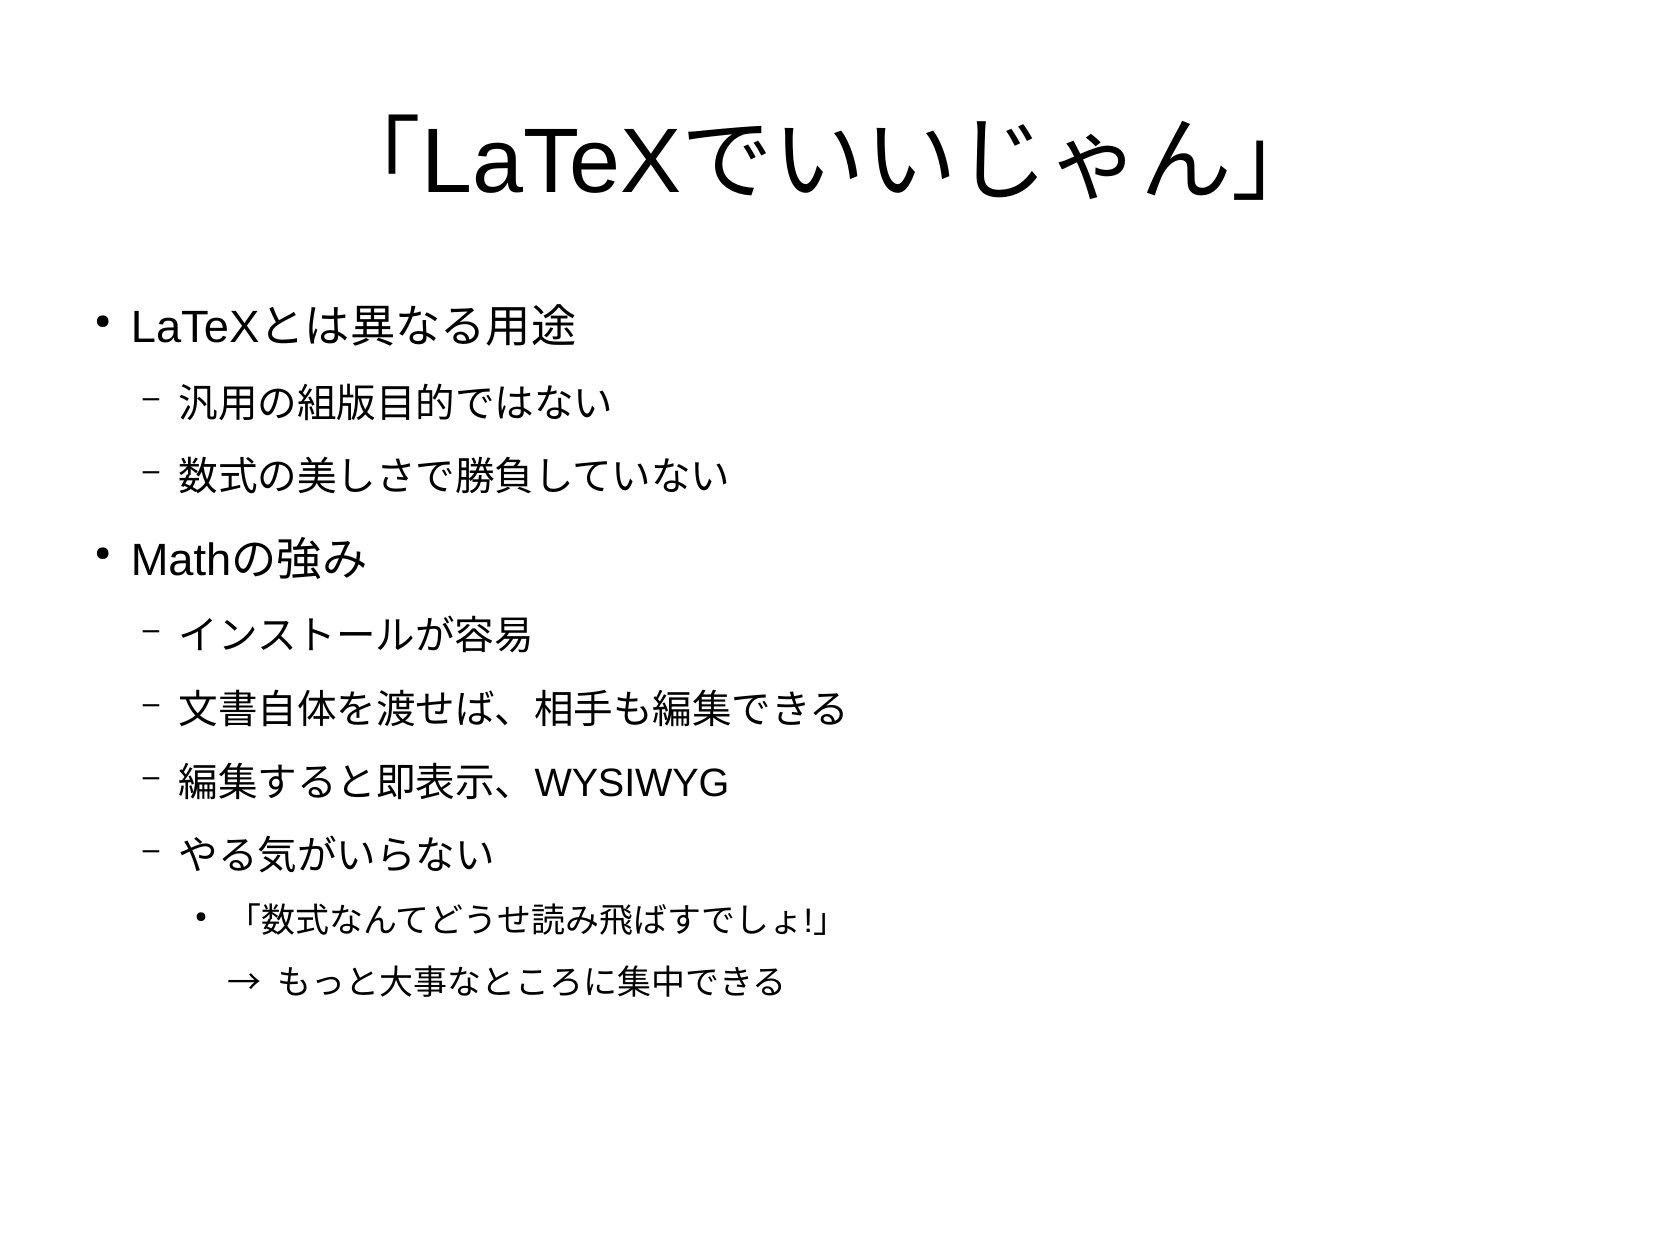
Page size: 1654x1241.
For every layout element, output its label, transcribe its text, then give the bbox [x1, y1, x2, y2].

title 「LaTeXでいいじゃん」 [82, 49, 1571, 257]
list LaTeXとは異なる用途 汎用の組版目的ではない 数式の美しさで勝負していない Mathの強み インストールが容易 文書自体を渡せば、相手も編集できる 編集すると即表示、WYSIWYG やる気がいらない 「数式なんてどうせ読み飛ばすでしょ!」 → もっと大事なところに集中できる [82, 290, 1571, 1010]
